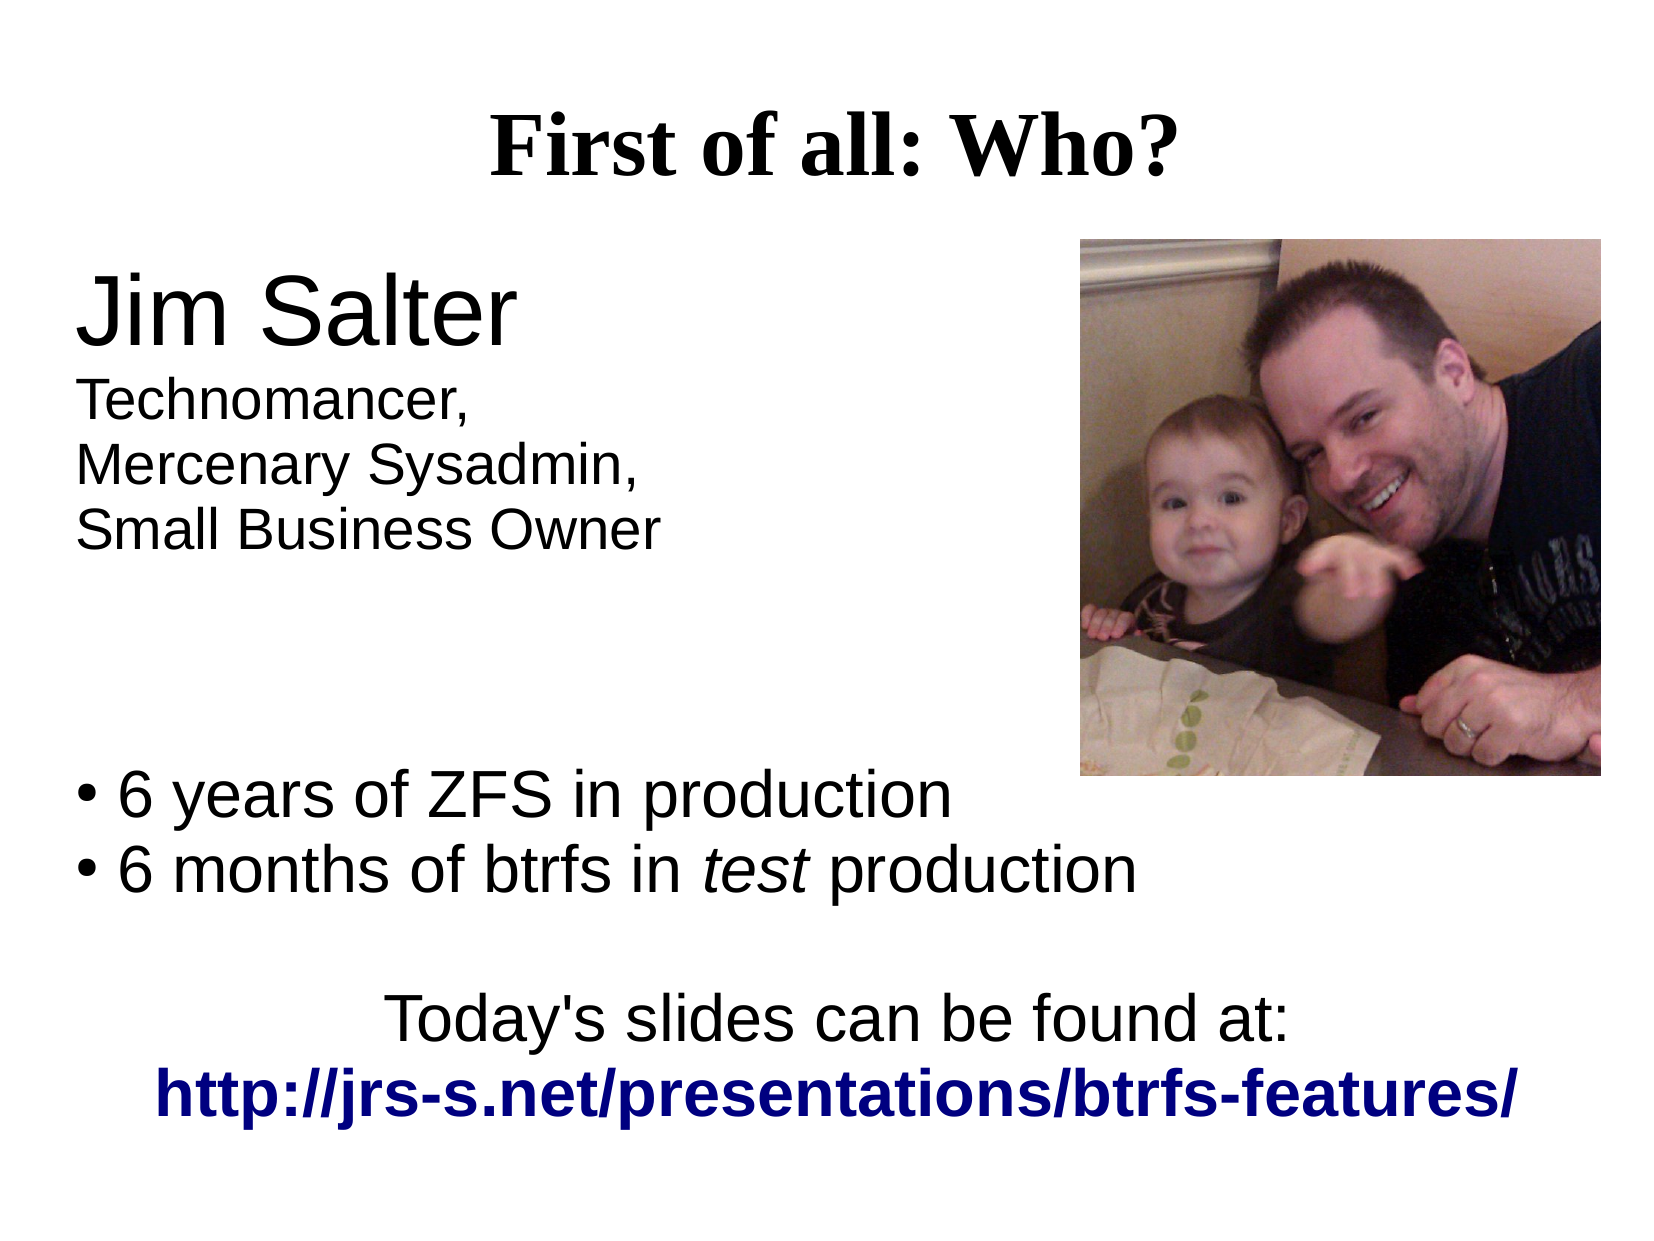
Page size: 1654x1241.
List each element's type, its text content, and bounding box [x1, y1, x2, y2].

text_box Jim Salter Technomancer, Mercenary Sysadmin, Small Business Owner 6 years of ZFS in production 6 months of btrfs in test production Today's slides can be found at: http://jrs-s.net/presentations/btrfs-features/ [75, 255, 1601, 1141]
title First of all: Who? [82, 49, 1591, 241]
picture [1080, 239, 1601, 255]
